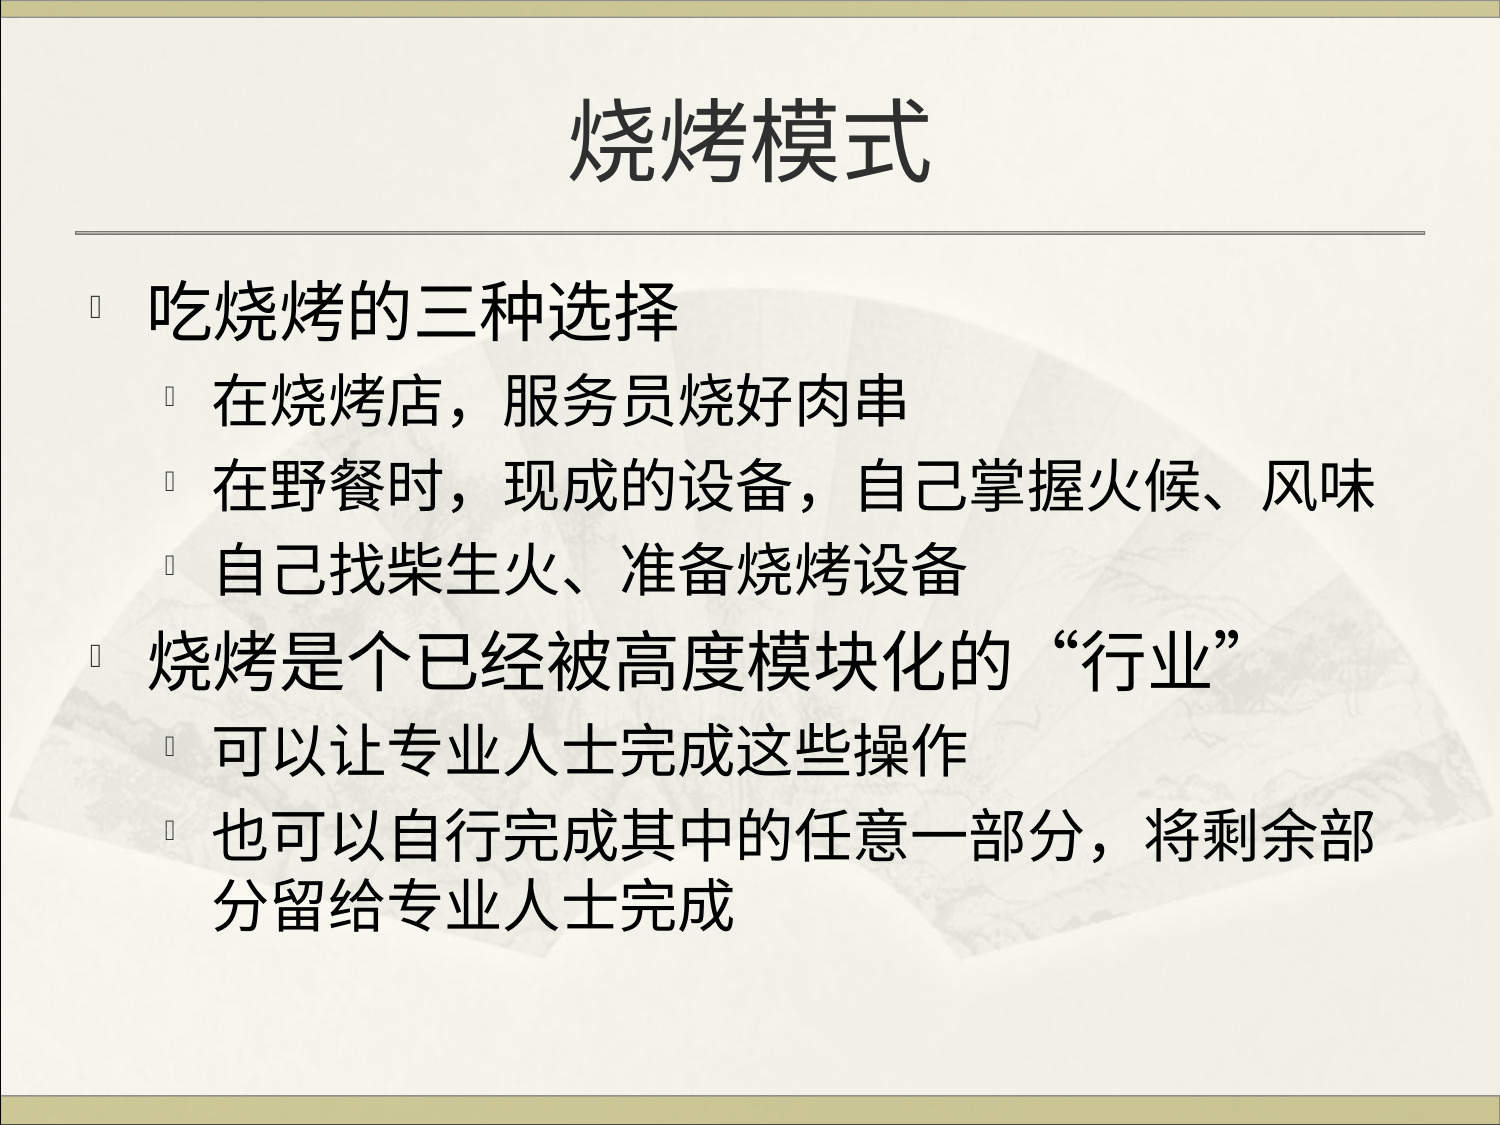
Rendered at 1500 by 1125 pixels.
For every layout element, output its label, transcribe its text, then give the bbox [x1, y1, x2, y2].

picture [0, 0, 1500, 1125]
title 烧烤模式 [75, 45, 1426, 233]
list 吃烧烤的三种选择 在烧烤店，服务员烧好肉串 在野餐时，现成的设备，自己掌握火候、风味 自己找柴生火、准备烧烤设备 烧烤是个已经被高度模块化的“行业” 可以让专业人士完成这些操作 也可以自行完成其中的任意一部分，将剩余部分留给专业人士完成 [75, 262, 1426, 1032]
